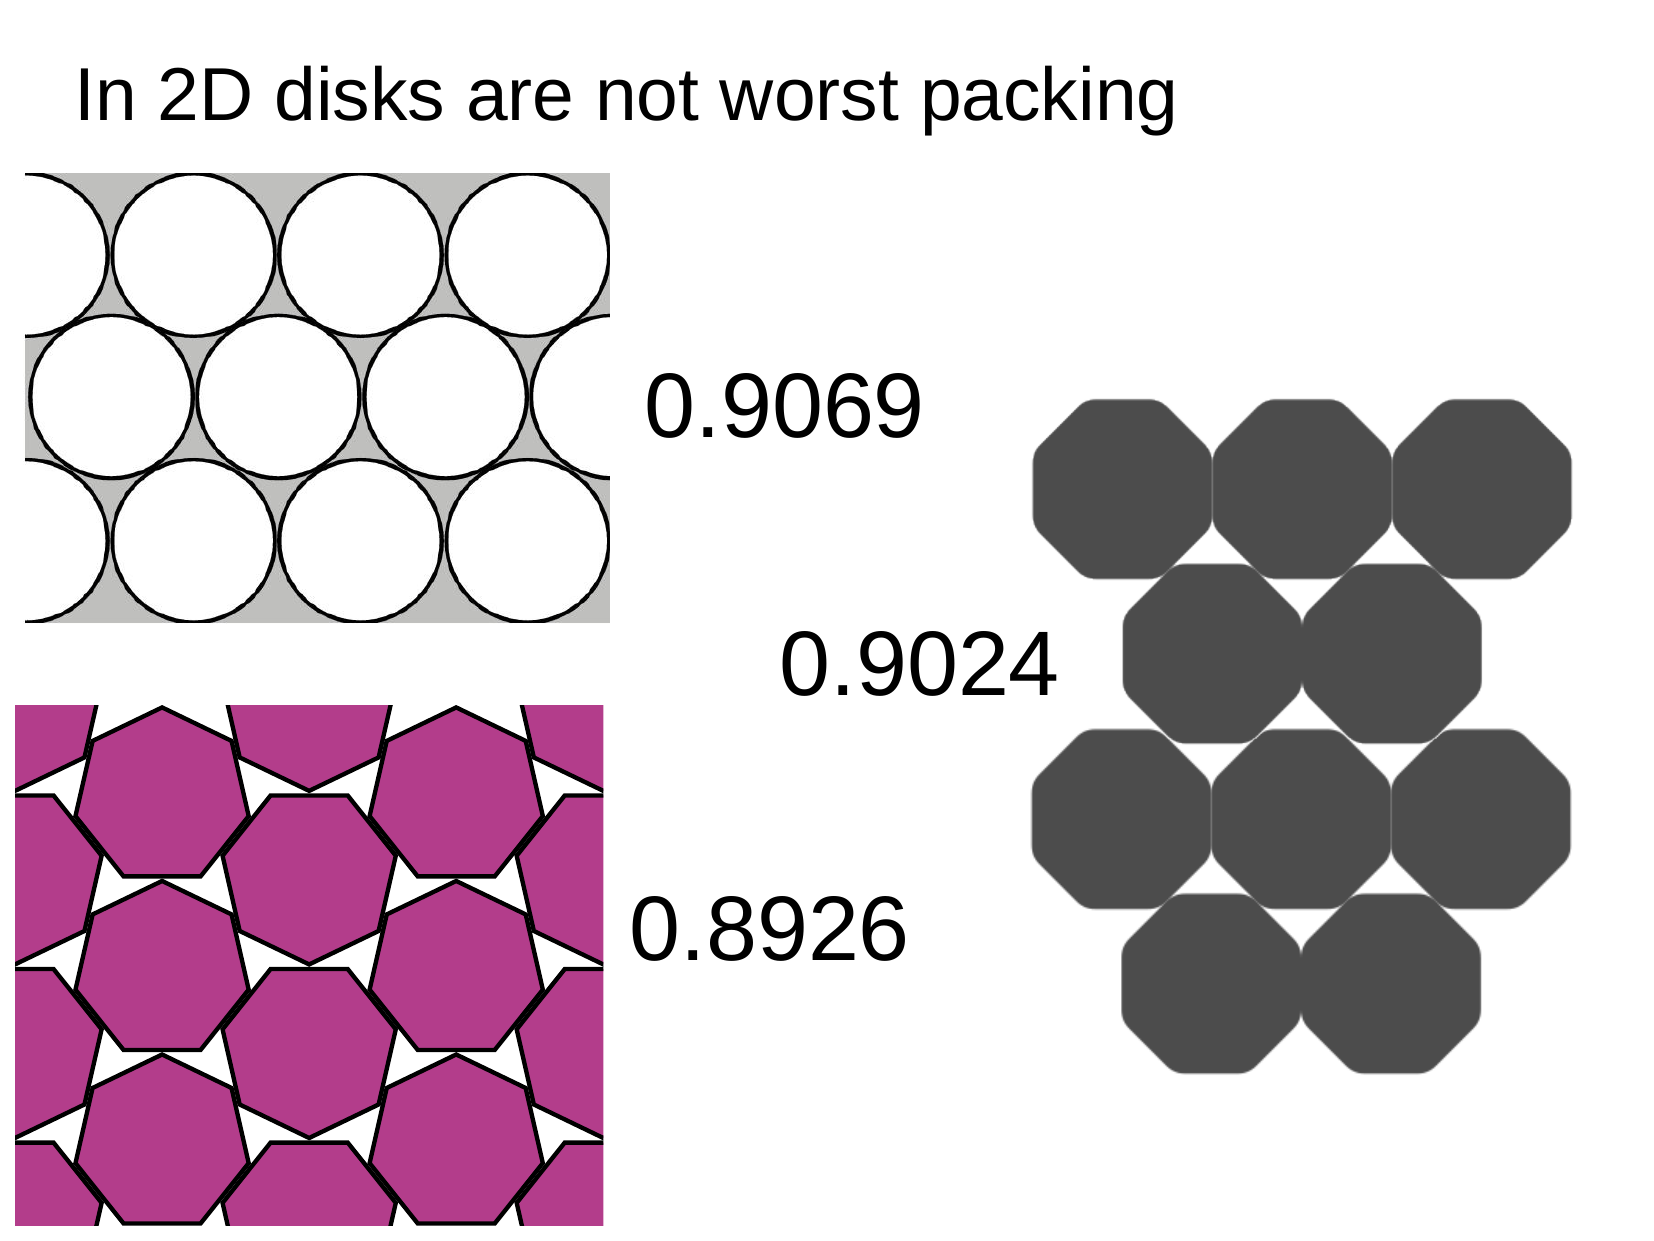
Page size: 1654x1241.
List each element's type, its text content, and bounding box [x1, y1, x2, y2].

text_box In 2D disks are not worst packing [60, 45, 1621, 316]
picture [1020, 388, 1584, 1086]
text_box 0.9024 [765, 605, 1081, 723]
text_box 0.8926 [615, 870, 931, 988]
picture [23, 173, 610, 624]
picture [15, 705, 604, 1226]
text_box 0.9069 [630, 347, 964, 466]
